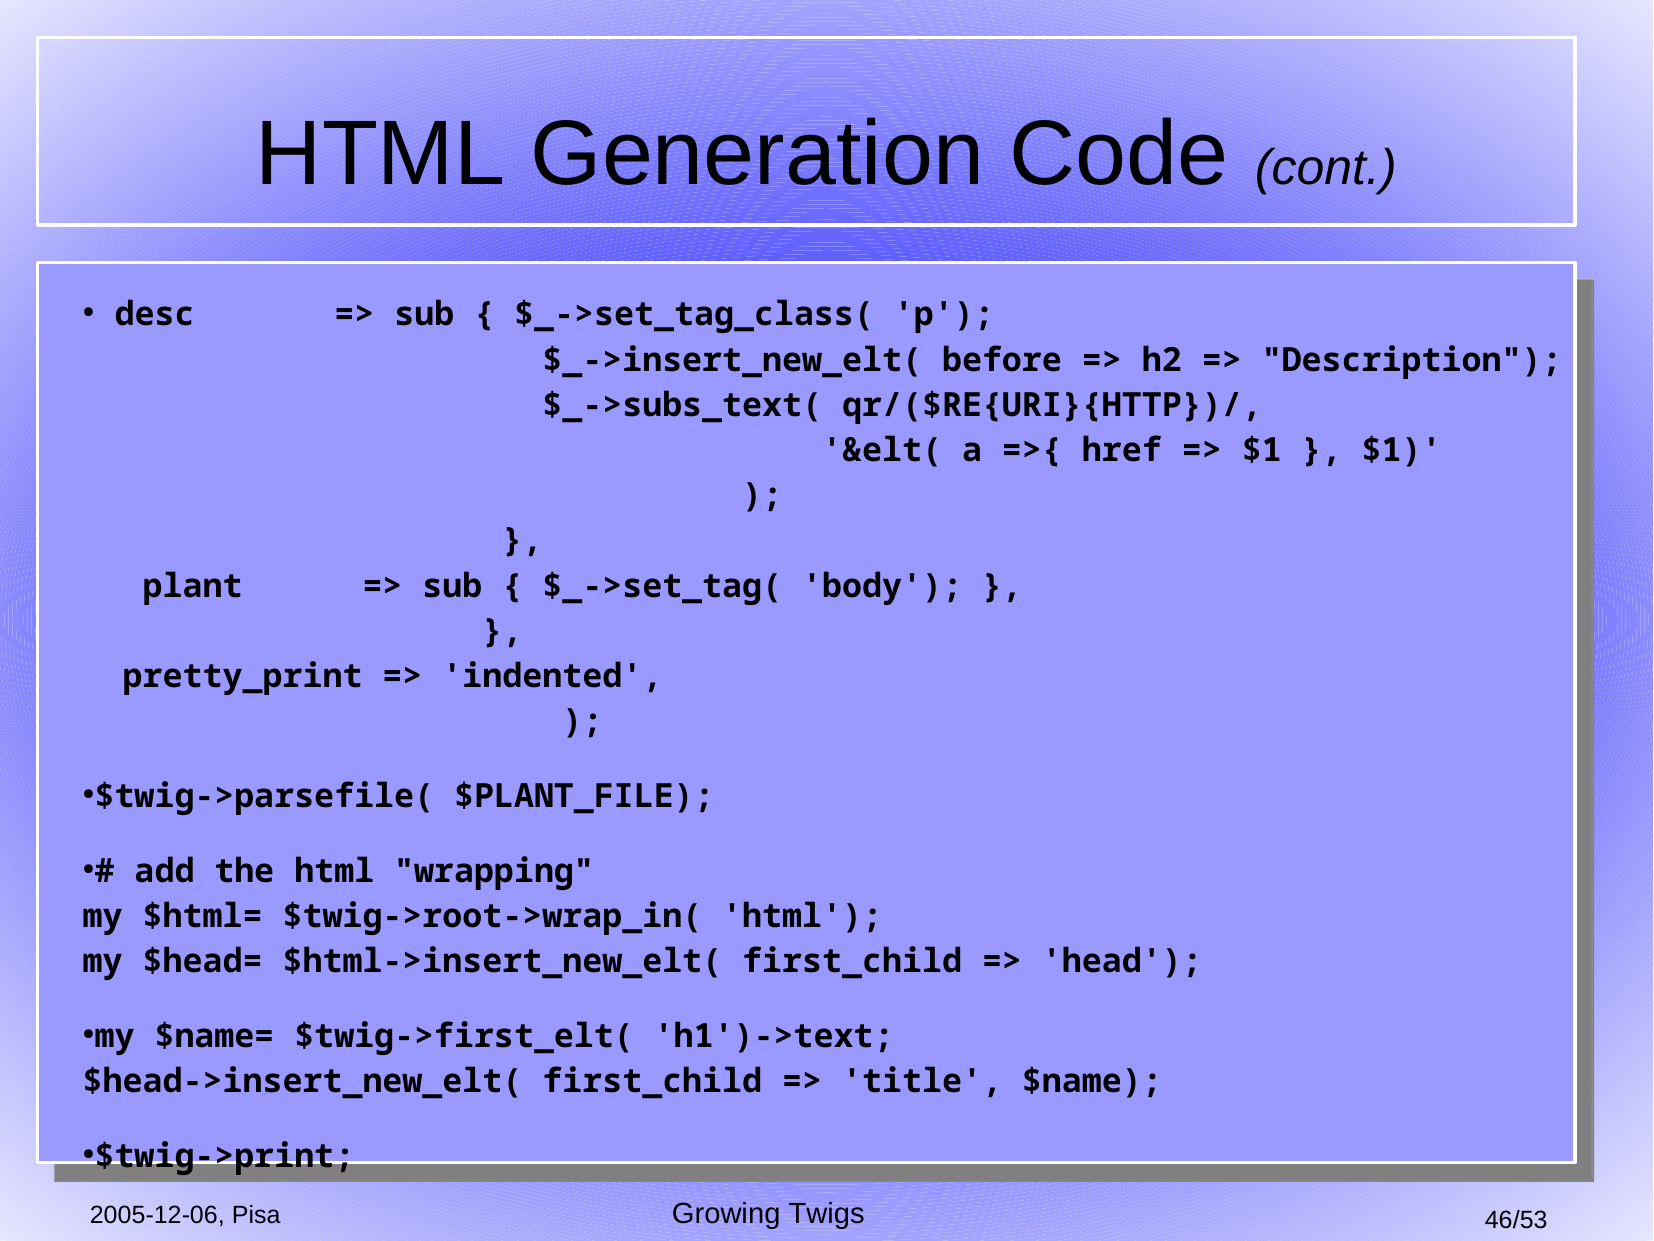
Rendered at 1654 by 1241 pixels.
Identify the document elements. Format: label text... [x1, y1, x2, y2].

title HTML Generation Code (cont.) [82, 49, 1571, 257]
list desc => sub { $_->set_tag_class( 'p'); $_->insert_new_elt( before => h2 => "Description"); $_->subs_text( qr/($RE{URI}{HTTP})/, '&elt( a =>{ href => $1 }, $1)' ); }, plant => sub { $_->set_tag( 'body'); }, }, pretty_print => 'indented', ); $twig->parsefile( $PLANT_FILE); # add the html "wrapping" my $html= $twig->root->wrap_in( 'html'); my $head= $html->insert_new_elt( first_child => 'head'); my $name= $twig->first_elt( 'h1')->text; $head->insert_new_elt( first_child => 'title', $name); $twig->print; [82, 290, 1571, 1109]
